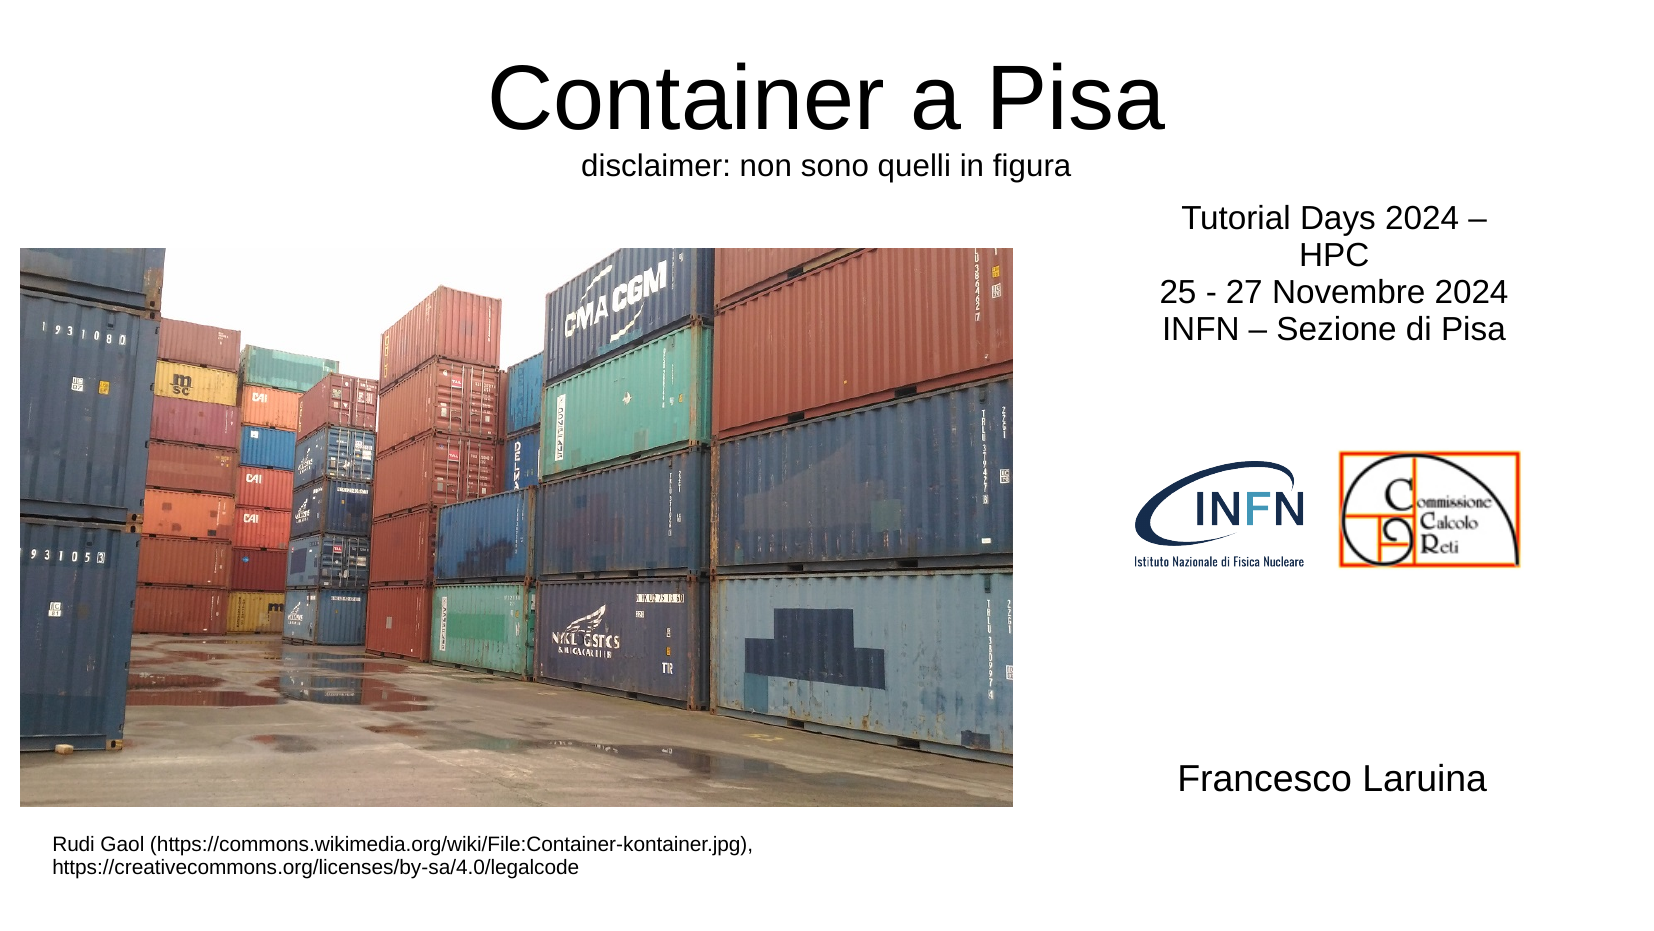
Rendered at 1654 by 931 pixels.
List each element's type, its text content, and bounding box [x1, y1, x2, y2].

title Container a Pisa disclaimer: non sono quelli in figura [82, 37, 1571, 193]
text_box Francesco Laruina [1162, 750, 1538, 826]
picture [1101, 448, 1524, 586]
text_box Tutorial Days 2024 – HPC 25 - 27 Novembre 2024 INFN – Sezione di Pisa [1144, 192, 1558, 413]
picture [20, 248, 1013, 807]
text_box Rudi Gaol (https://commons.wikimedia.org/wiki/File:Container-kontainer.jpg), https://creativecommons.org/licenses/by-sa/4.0/legalcode [37, 825, 863, 901]
